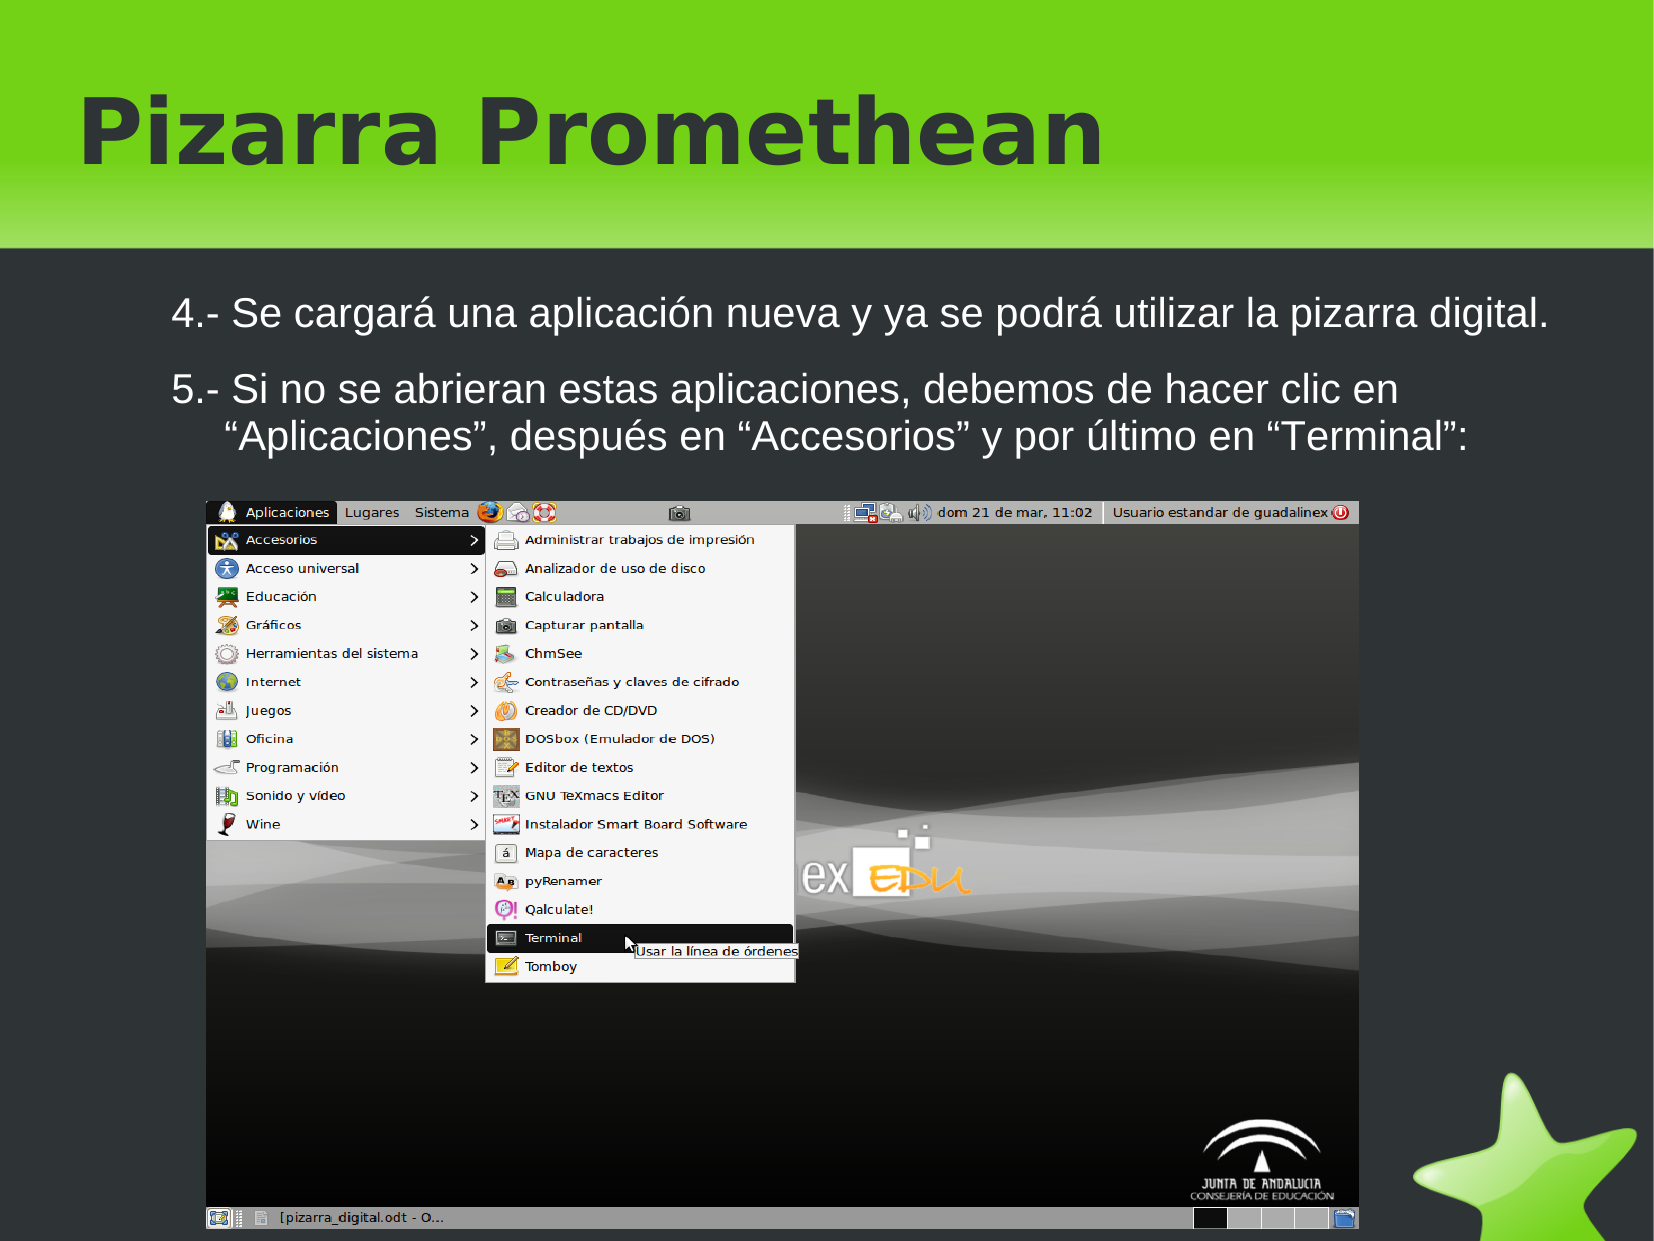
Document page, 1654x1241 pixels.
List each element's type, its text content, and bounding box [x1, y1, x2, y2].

list 4.- Se cargará una aplicación nueva y ya se podrá utilizar la pizarra digital. 5.- Si no se abrieran estas aplicaciones, debemos de hacer clic en “Aplicaciones”, después en “Accesorios” y por último en “Terminal”: [82, 290, 1571, 1094]
picture [0, 0, 1654, 1241]
title Pizarra Promethean [76, 36, 1565, 229]
